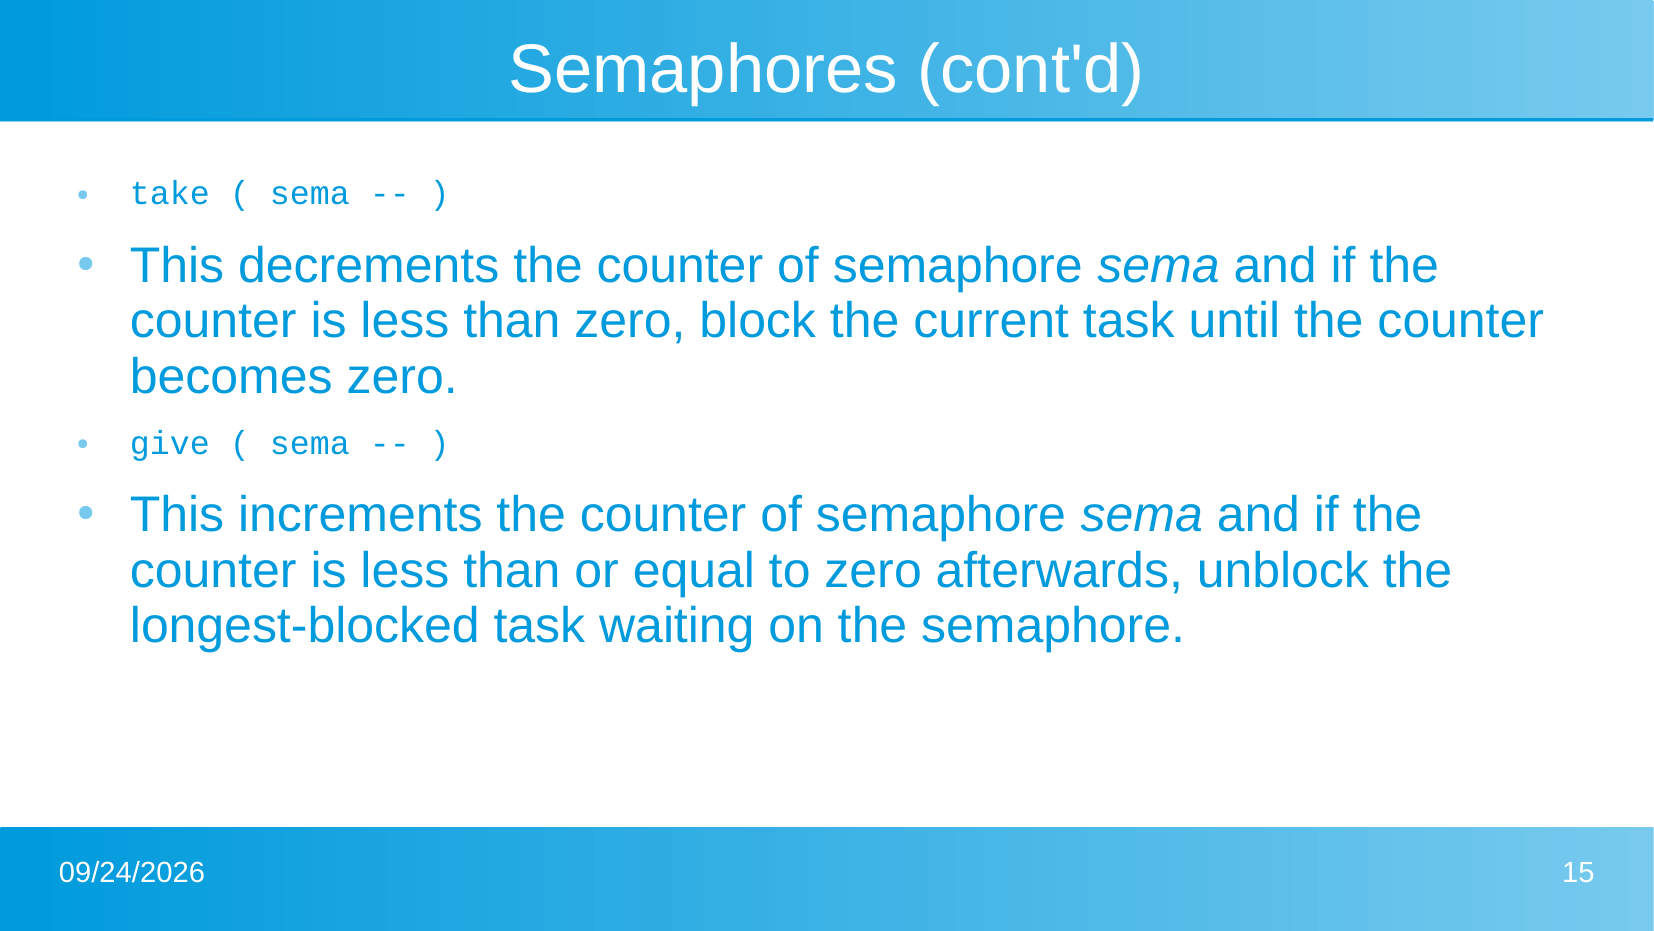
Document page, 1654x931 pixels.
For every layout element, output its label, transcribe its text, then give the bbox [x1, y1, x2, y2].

list take ( sema -- ) This decrements the counter of semaphore sema and if the counter is less than zero, block the current task until the counter becomes zero. give ( sema -- ) This increments the counter of semaphore sema and if the counter is less than or equal to zero afterwards, unblock the longest-blocked task waiting on the semaphore. [59, 177, 1595, 768]
title Semaphores (cont'd) [59, 29, 1595, 108]
